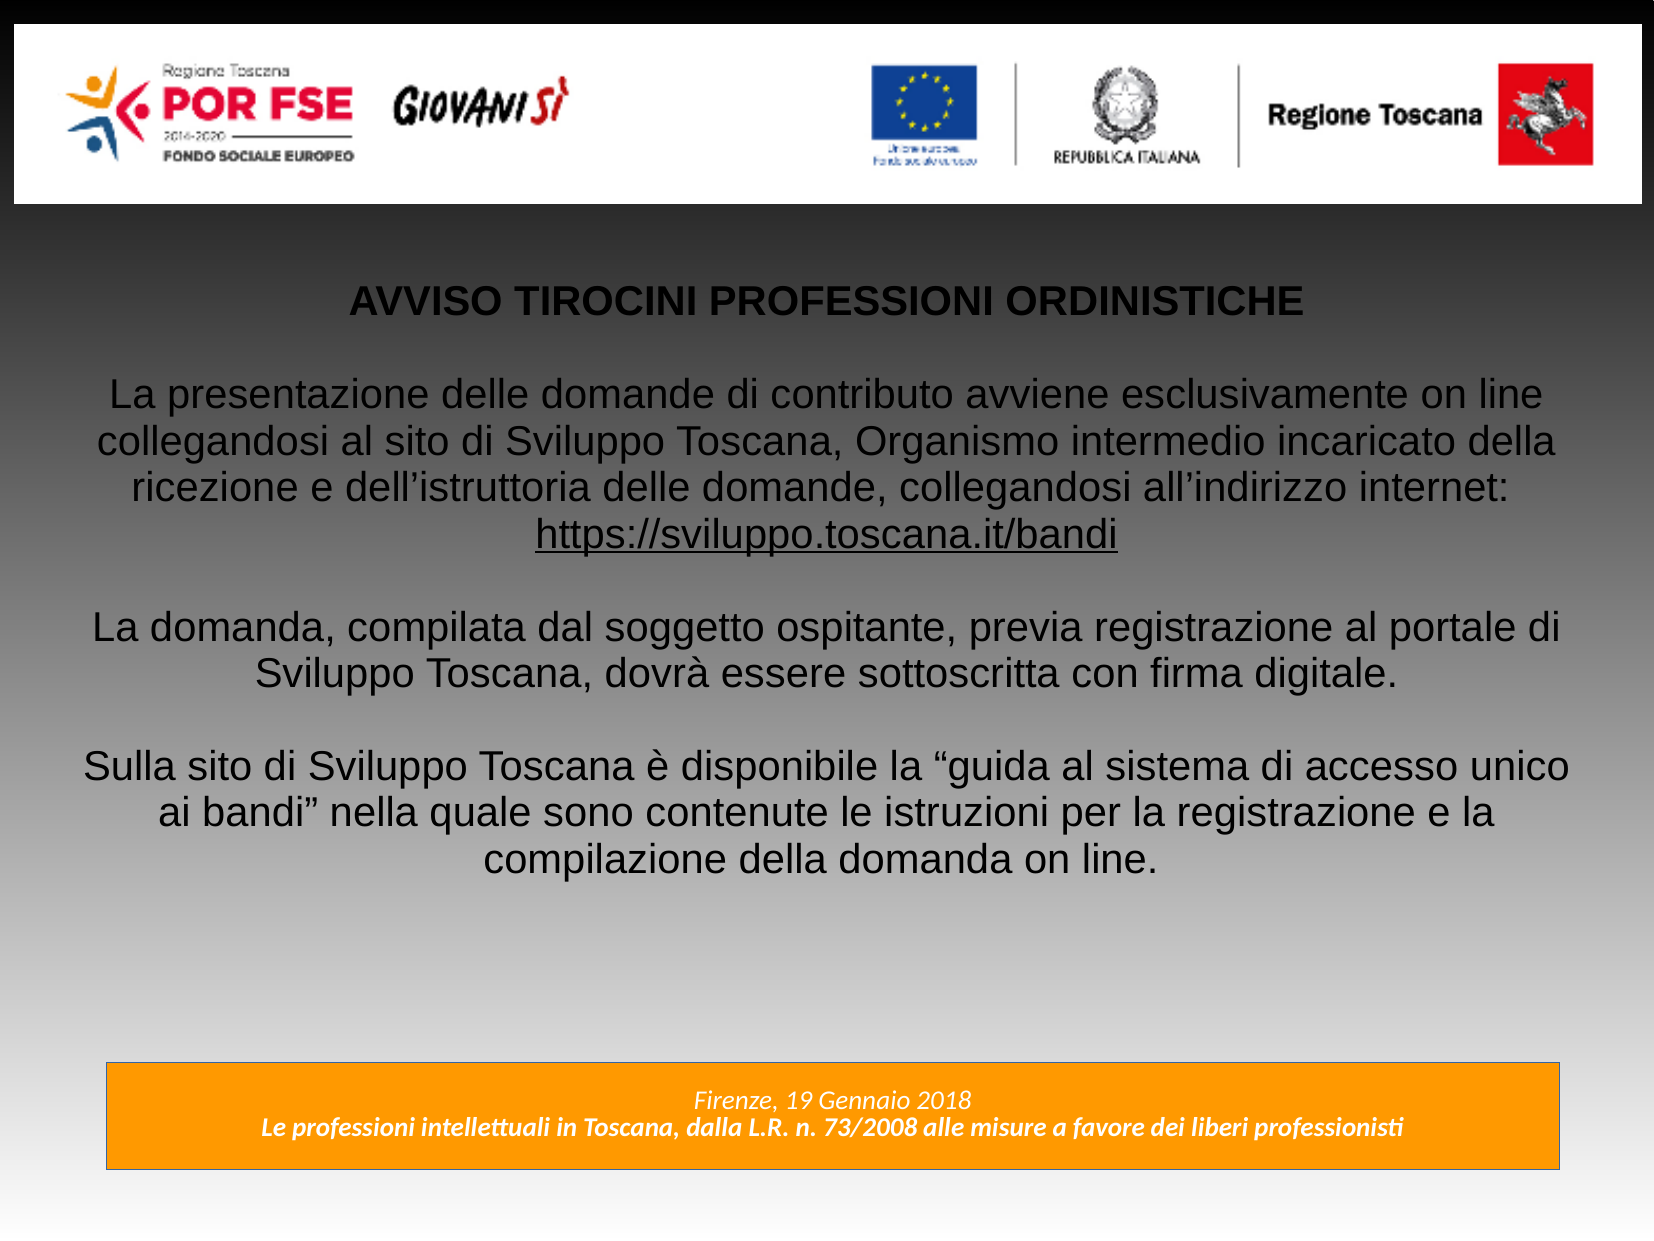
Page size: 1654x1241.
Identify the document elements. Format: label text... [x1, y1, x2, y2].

text_box Firenze, 19 Gennaio 2018 Le professioni intellettuali in Toscana, dalla L.R. n. 73/2008 alle misure a favore dei liberi professionisti [106, 1062, 1560, 1170]
picture [14, 24, 1642, 204]
subtitle AVVISO TIROCINI PROFESSIONI ORDINISTICHE La presentazione delle domande di contributo avviene esclusivamente on line collegandosi al sito di Sviluppo Toscana, Organismo intermedio incaricato della ricezione e dell’istruttoria delle domande, collegandosi all’indirizzo internet: https://sviluppo.toscana.it/bandi La domanda, compilata dal soggetto ospitante, previa registrazione al portale di Sviluppo Toscana, dovrà essere sottoscritta con firma digitale. Sulla sito di Sviluppo Toscana è disponibile la “guida al sistema di accesso unico ai bandi” nella quale sono contenute le istruzioni per la registrazione e la compilazione della domanda on line. [82, 208, 1571, 1092]
